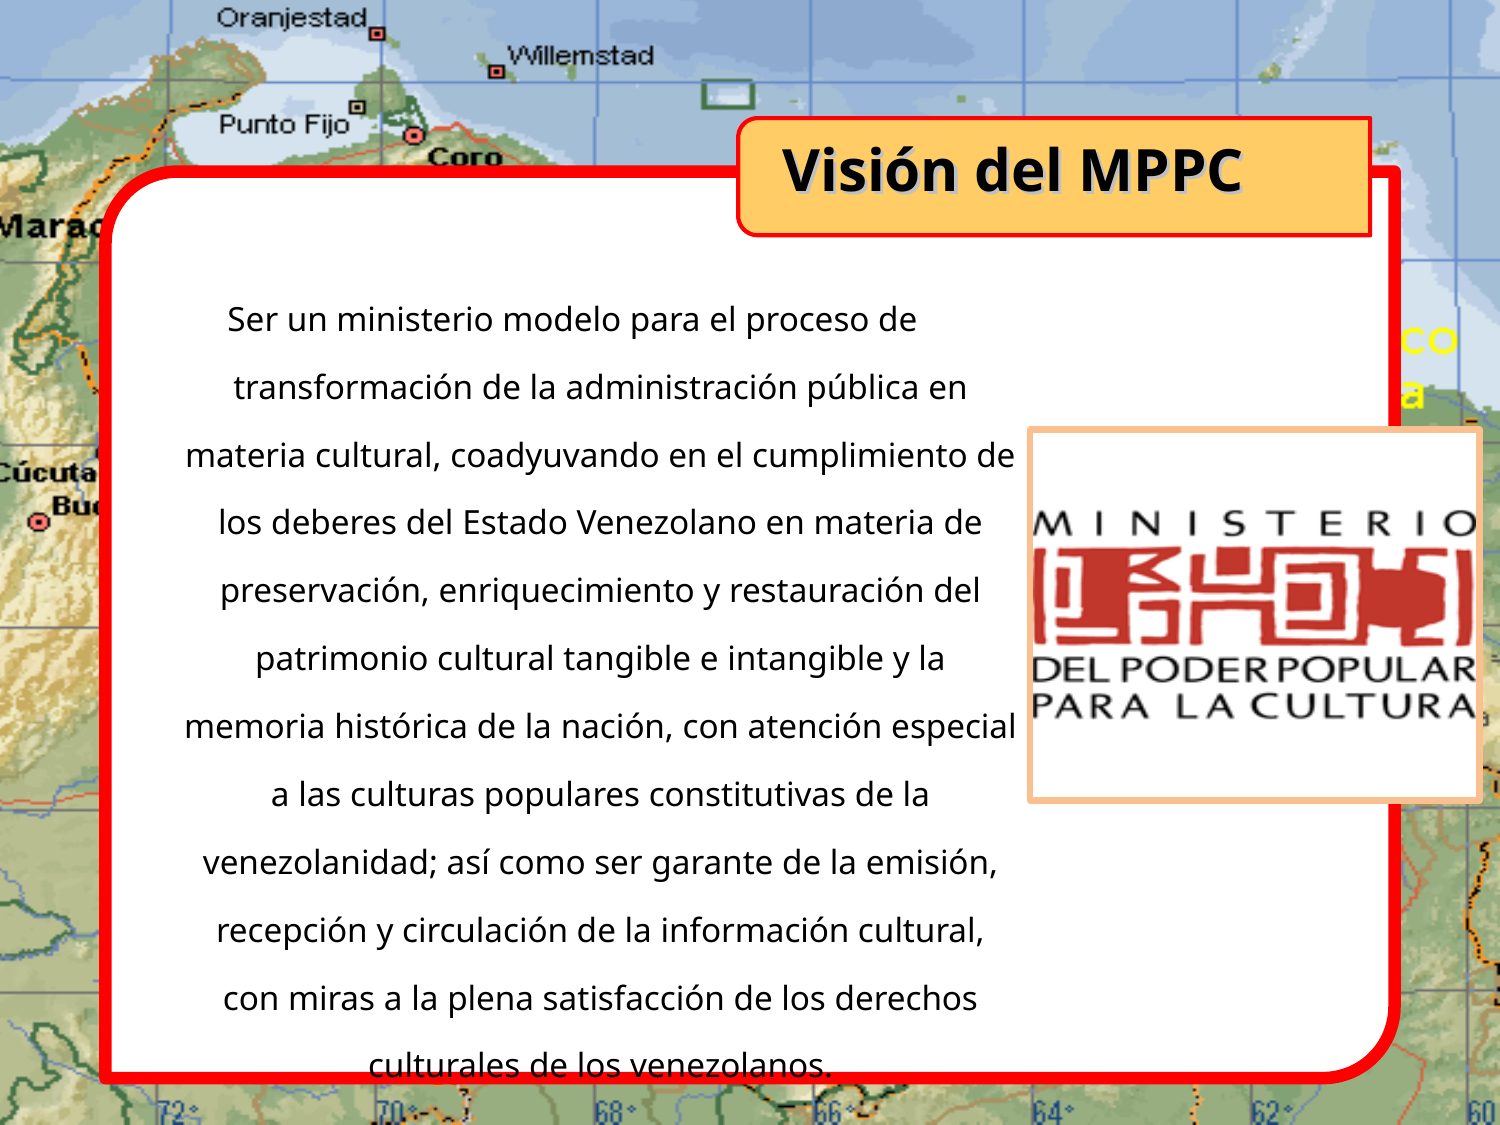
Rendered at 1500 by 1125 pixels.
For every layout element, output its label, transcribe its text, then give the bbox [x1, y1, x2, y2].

text_box Ser un ministerio modelo para el proceso de transformación de la administración pública en materia cultural, coadyuvando en el cumplimiento de los deberes del Estado Venezolano en materia de preservación, enriquecimiento y restauración del patrimonio cultural tangible e intangible y la memoria histórica de la nación, con atención especial a las culturas populares constitutivas de la venezolanidad; así como ser garante de la emisión, recepción y circulación de la información cultural, con miras a la plena satisfacción de los derechos culturales de los venezolanos. [112, 265, 1034, 1051]
picture [0, 0, 1500, 1125]
text_box [105, 118, 1395, 1079]
text_box Visión del MPPC [767, 121, 1359, 205]
